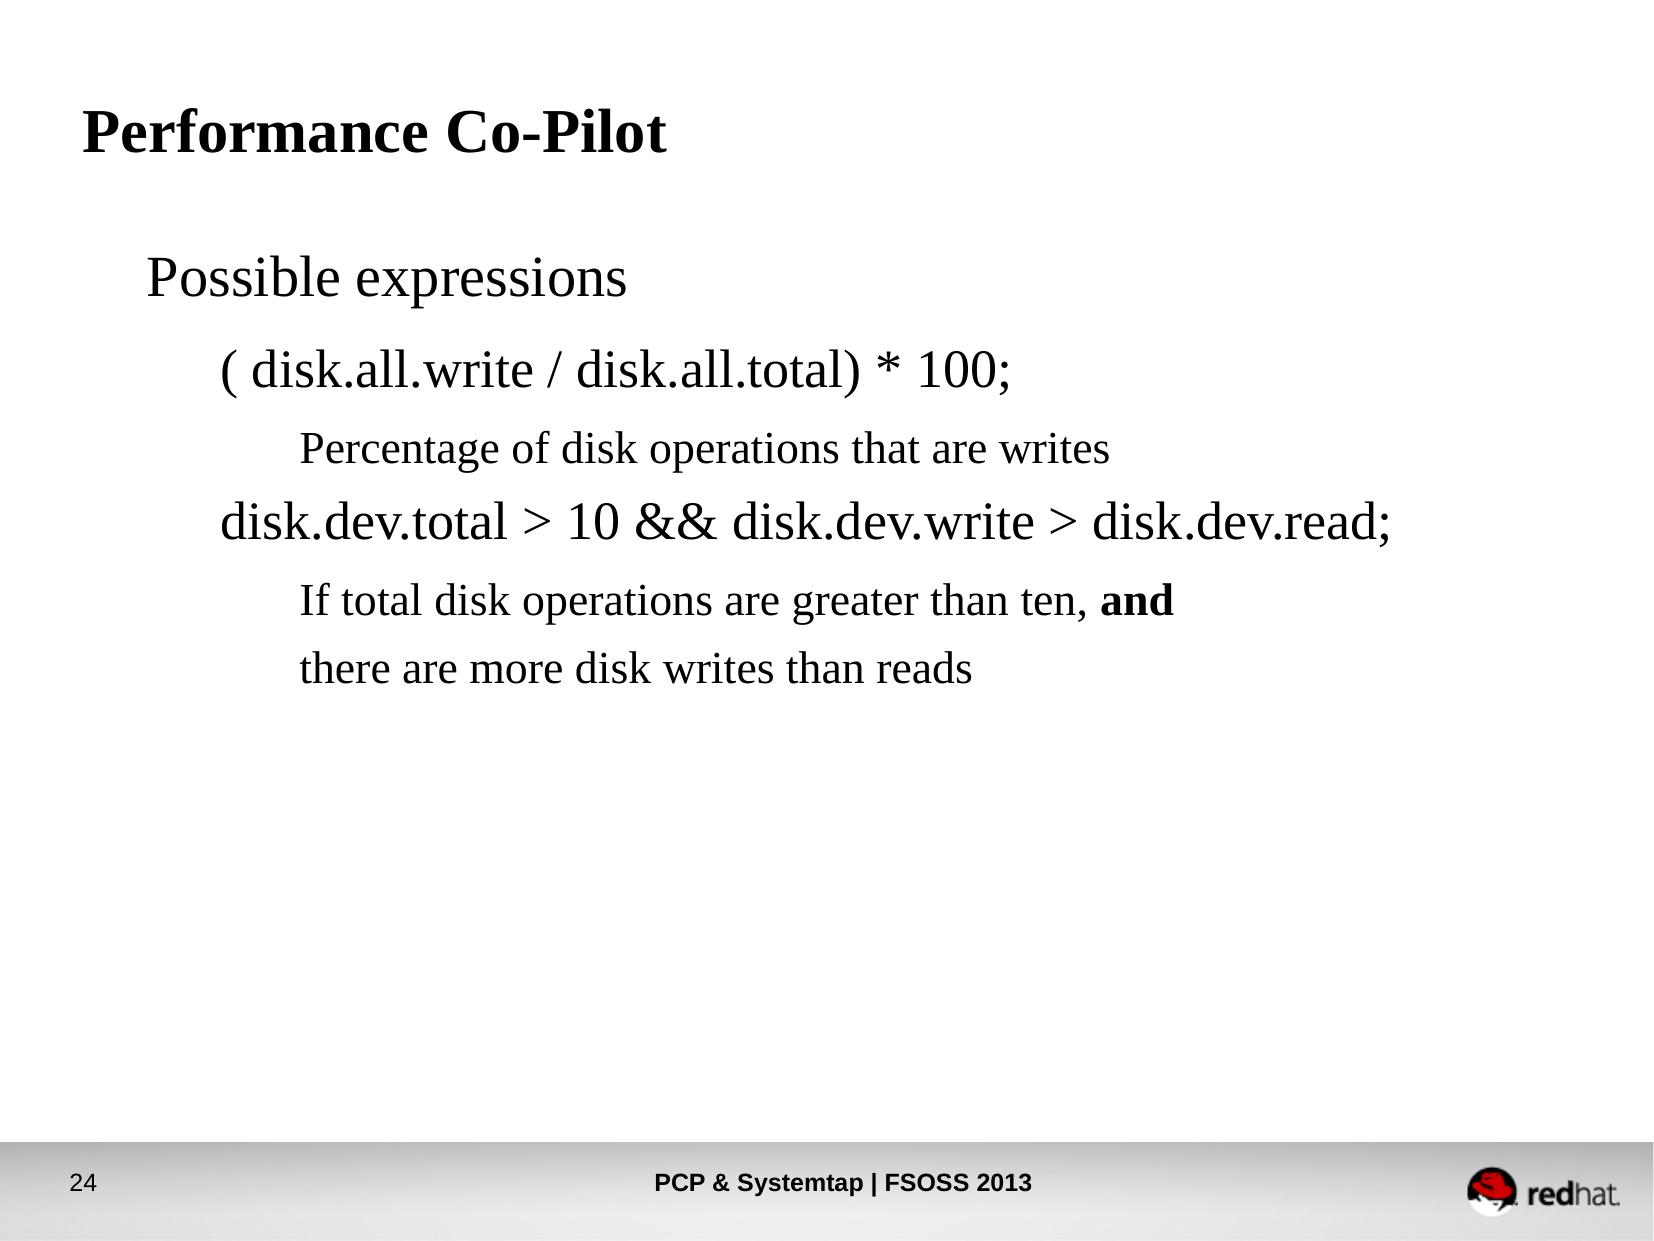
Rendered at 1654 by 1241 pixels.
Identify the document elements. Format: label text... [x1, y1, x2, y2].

title Performance Co-Pilot [82, 37, 1571, 226]
picture [0, 1142, 1654, 1241]
list Possible expressions ( disk.all.write / disk.all.total) * 100; Percentage of disk operations that are writes disk.dev.total > 10 && disk.dev.write > disk.dev.read; If total disk operations are greater than ten, and there are more disk writes than reads [86, 244, 1576, 1039]
